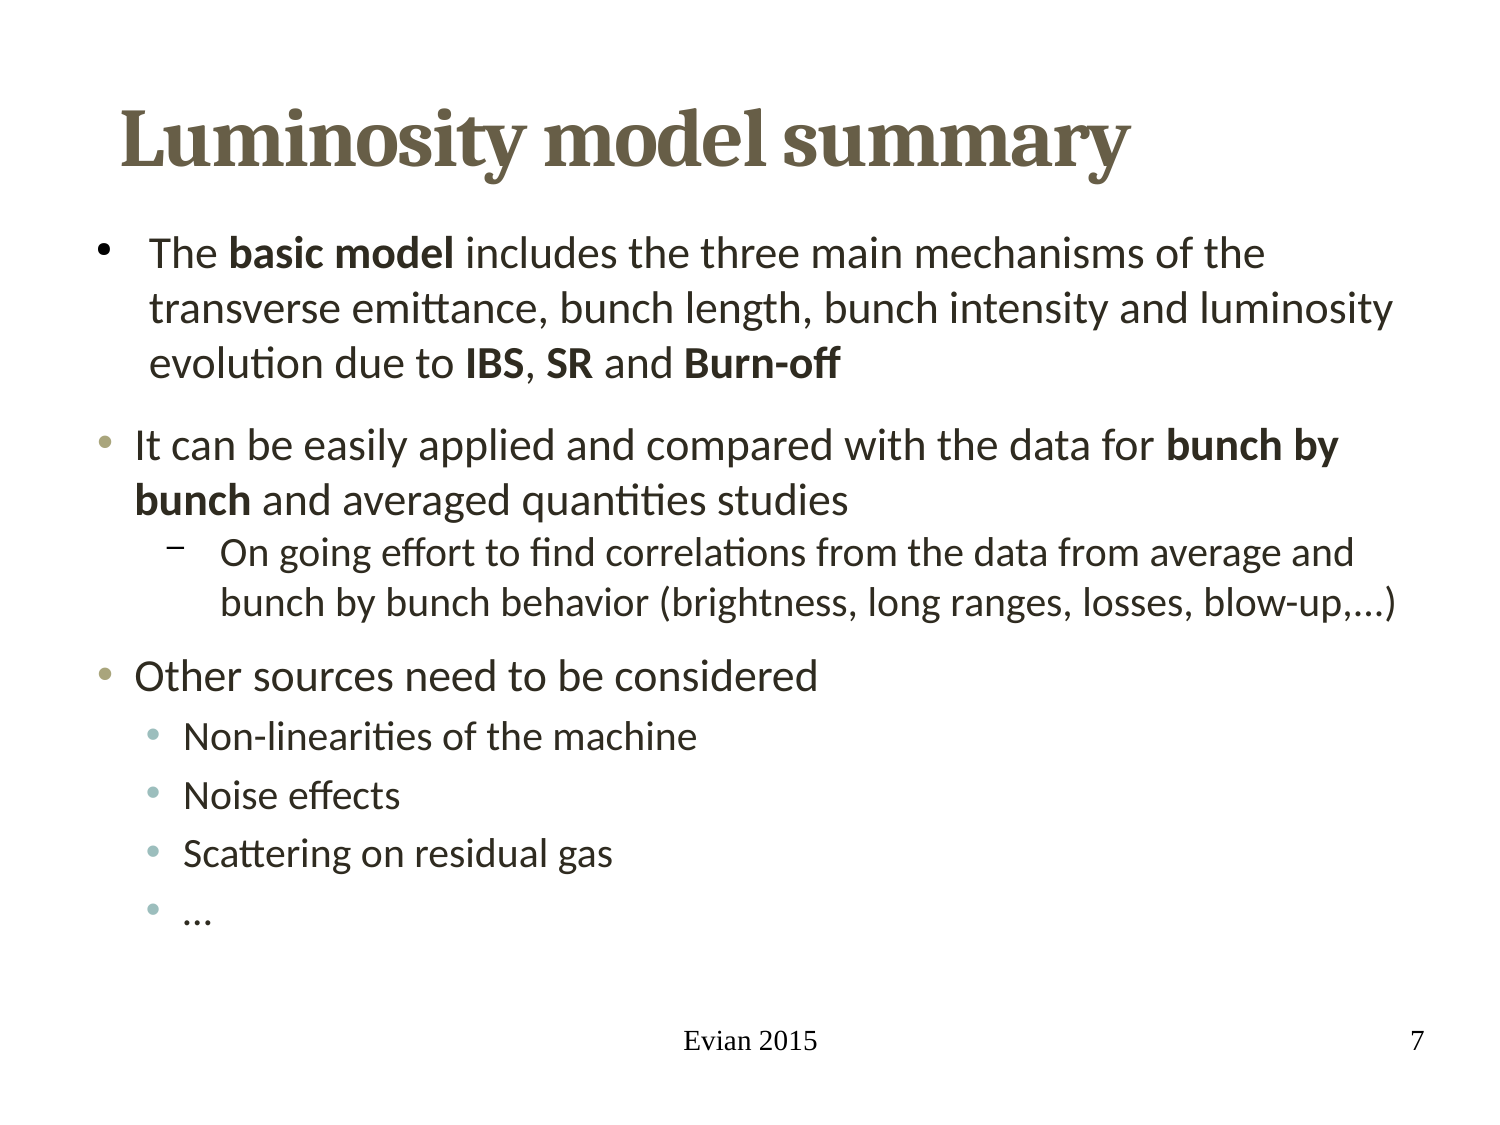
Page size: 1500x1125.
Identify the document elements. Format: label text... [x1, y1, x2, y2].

title Luminosity model summary [104, 39, 1440, 215]
list The basic model includes the three main mechanisms of the transverse emittance, bunch length, bunch intensity and luminosity evolution due to IBS, SR and Burn-off It can be easily applied and compared with the data for bunch by bunch and averaged quantities studies On going effort to find correlations from the data from average and bunch by bunch behavior (brightness, long ranges, losses, blow-up,...) Other sources need to be considered Non-linearities of the machine Noise effects Scattering on residual gas … [63, 215, 1459, 1003]
